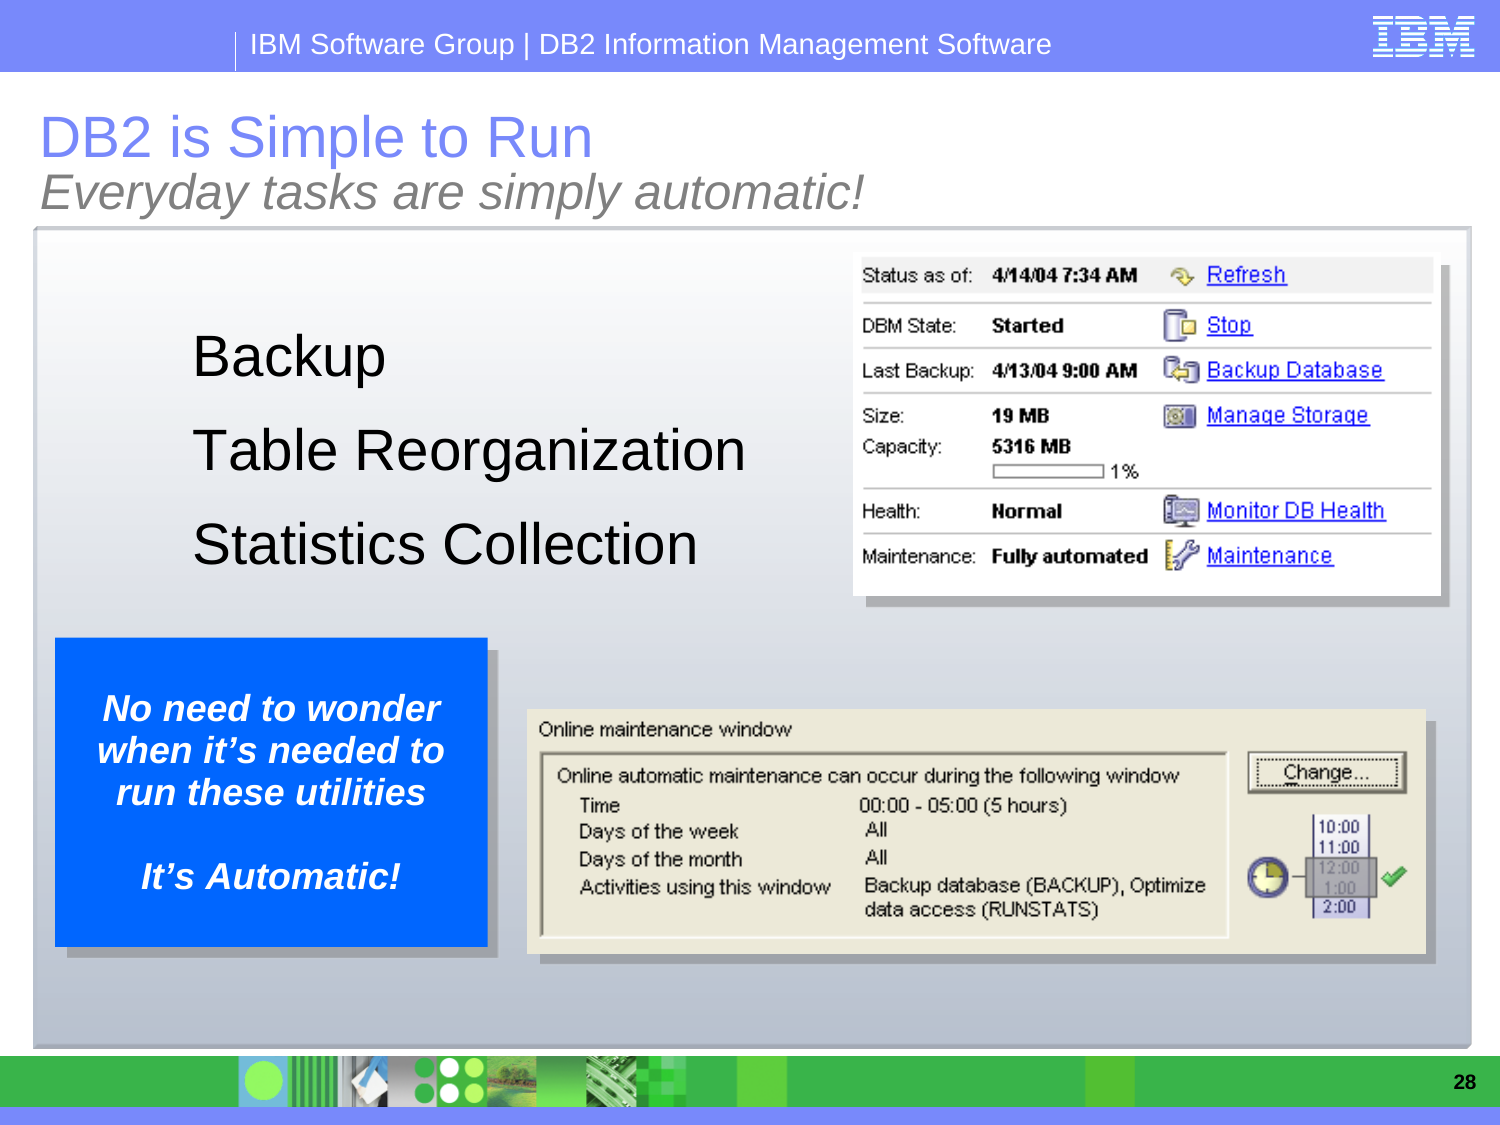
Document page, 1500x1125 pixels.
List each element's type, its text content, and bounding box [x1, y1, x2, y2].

picture [527, 709, 1426, 954]
text_box No need to wonder when it’s needed to run these utilities It’s Automatic! [55, 637, 488, 947]
list Backup Table Reorganization Statistics Collection [178, 315, 1417, 1040]
picture [0, 1056, 1500, 1107]
picture [853, 252, 1441, 596]
title DB2 is Simple to Run Everyday tasks are simply automatic! [24, 99, 1391, 232]
